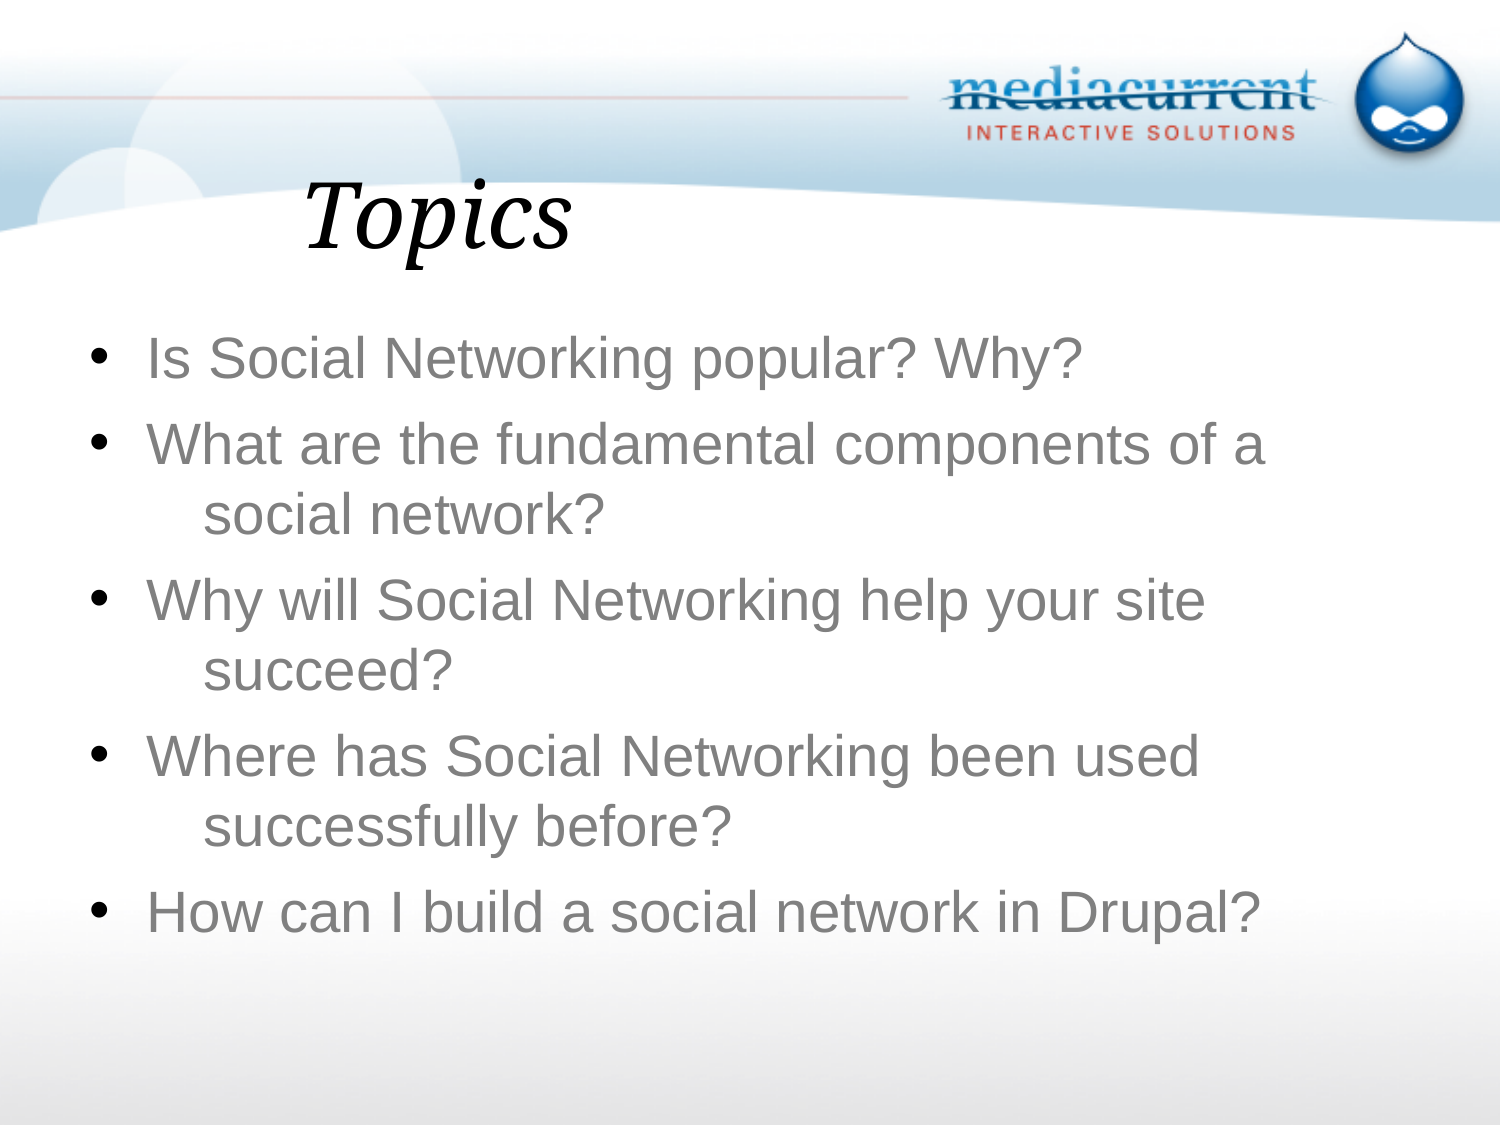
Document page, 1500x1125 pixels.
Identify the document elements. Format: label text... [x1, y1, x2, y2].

text_box Topics [99, 149, 775, 312]
text_box Is Social Networking popular? Why? What are the fundamental components of a social network? Why will Social Networking help your site succeed? Where has Social Networking been used successfully before? How can I build a social network in Drupal? [75, 312, 1425, 1086]
